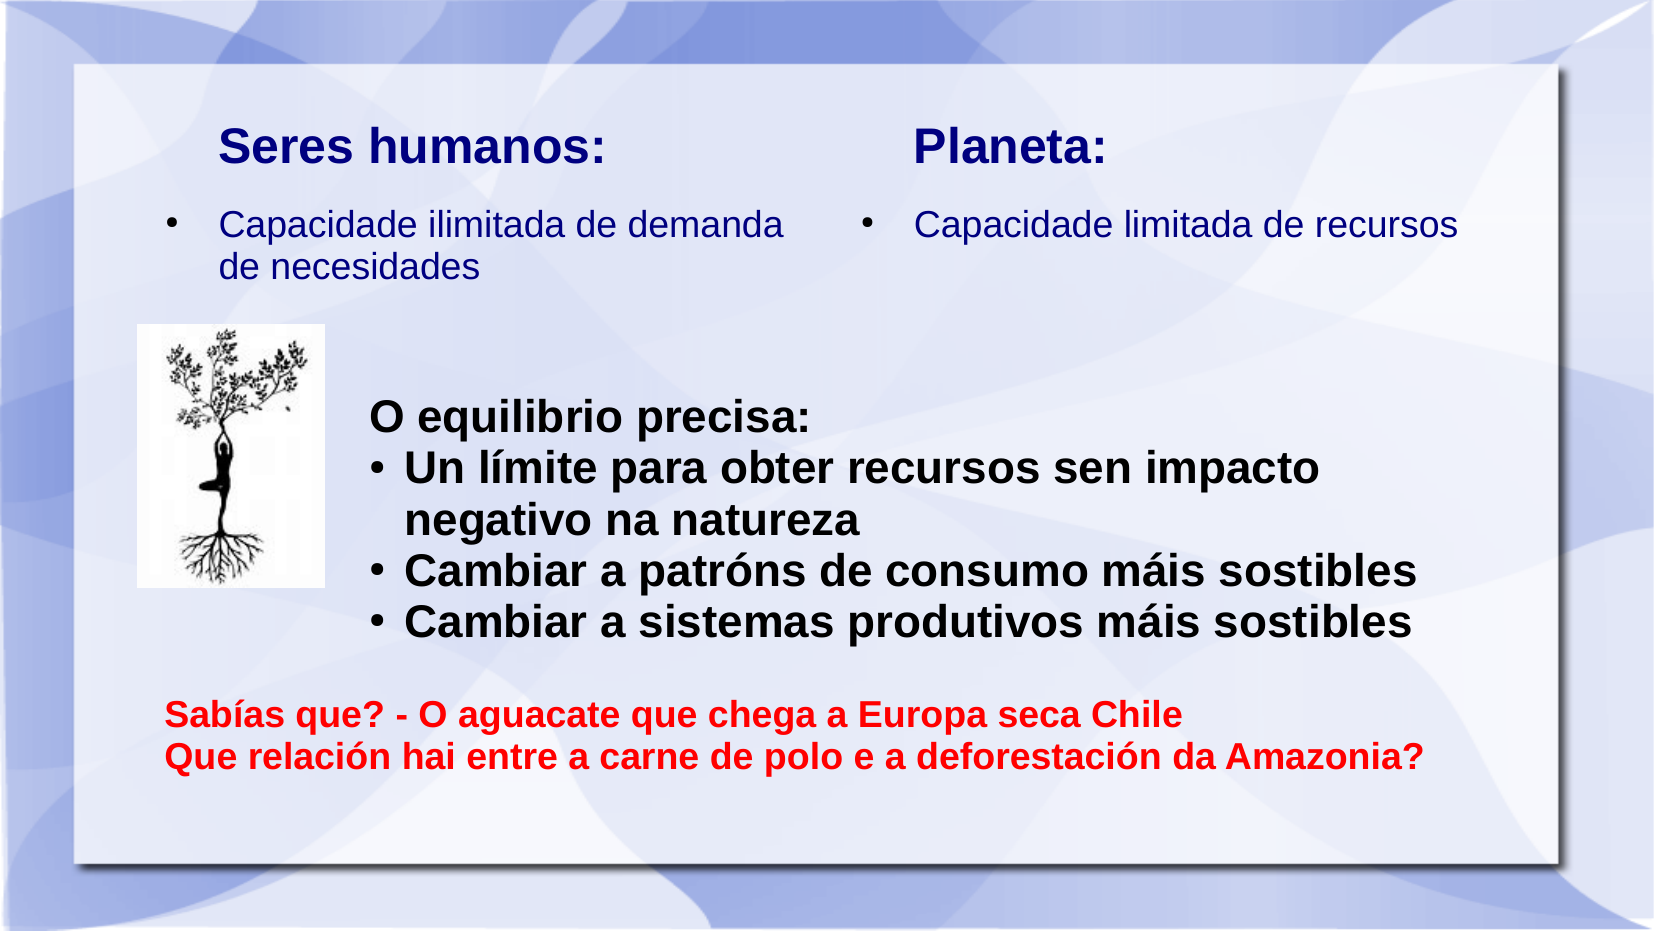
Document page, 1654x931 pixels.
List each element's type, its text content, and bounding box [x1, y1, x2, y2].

picture [0, 0, 1654, 931]
list Planeta: Capacidade limitada de recursos [843, 118, 1506, 266]
text_box O equilibrio precisa: Un límite para obter recursos sen impacto negativo na natureza Cambiar a patróns de consumo máis sostibles Cambiar a sistemas produtivos máis sostibles [354, 383, 1447, 685]
text_box Sabías que? - O aguacate que chega a Europa seca Chile Que relación hai entre a carne de polo e a deforestación da Amazonia? [149, 685, 1449, 827]
list Seres humanos: Capacidade ilimitada de demanda de necesidades [147, 118, 811, 296]
